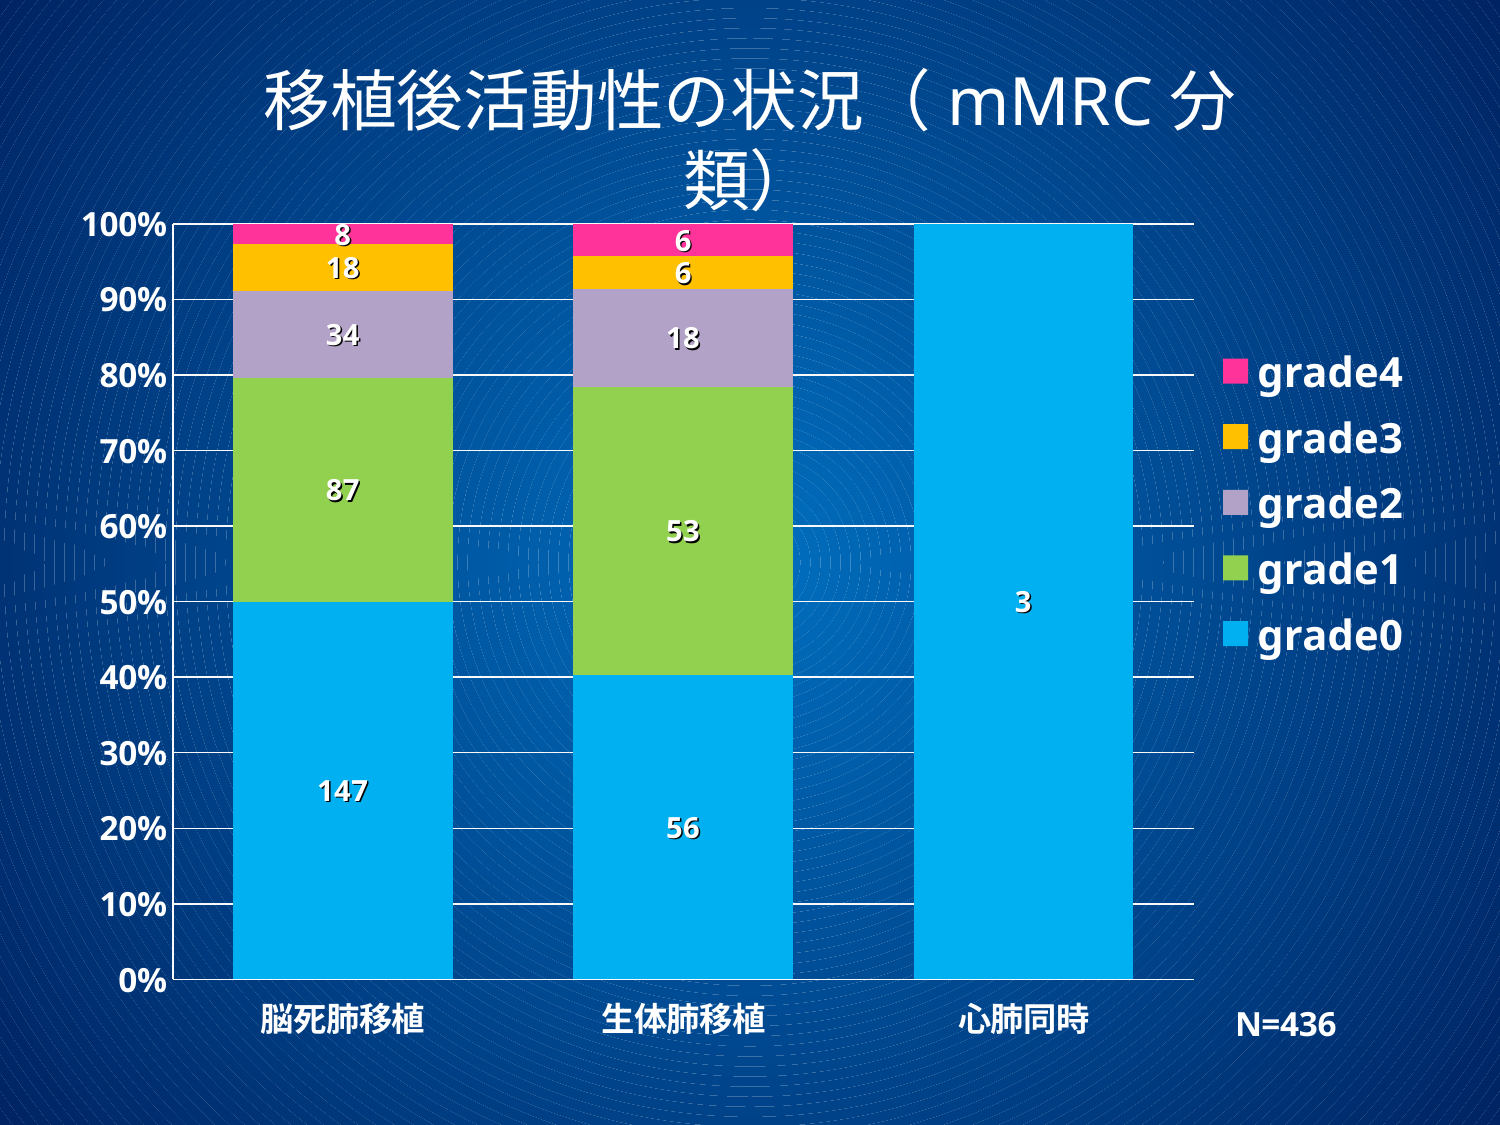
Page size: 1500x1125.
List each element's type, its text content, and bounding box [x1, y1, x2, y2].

title 移植後活動性の状況（mMRC分類） [183, 45, 1317, 184]
chart [53, 184, 1442, 1059]
